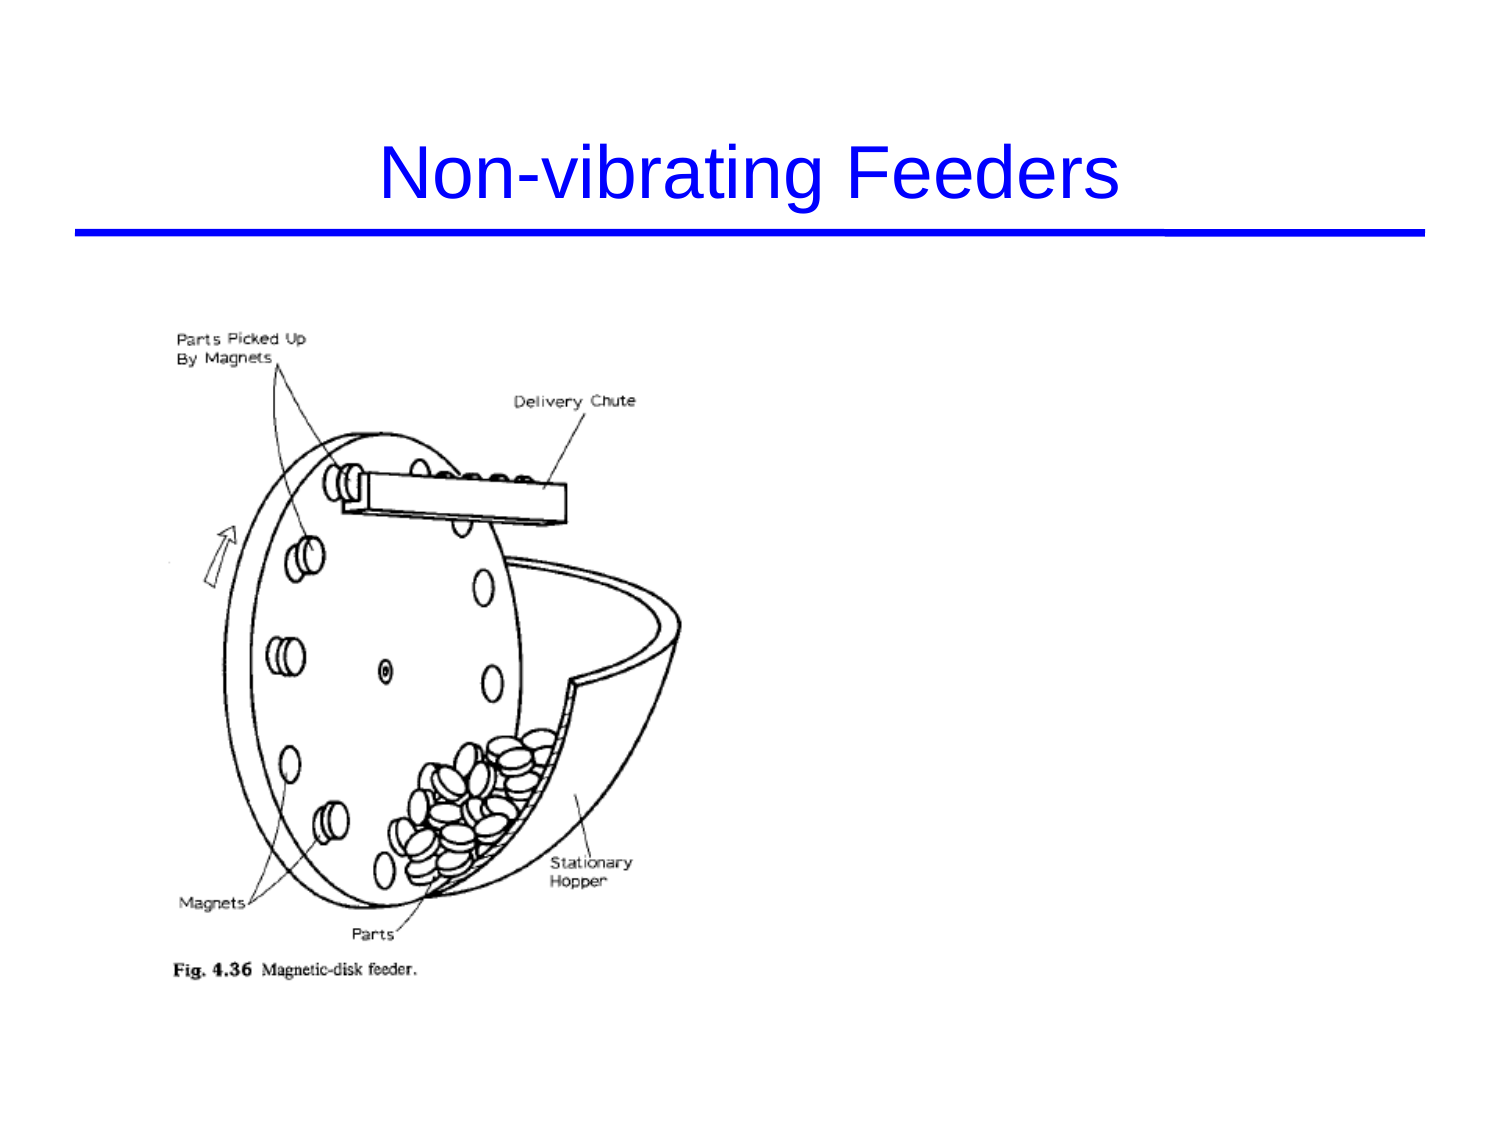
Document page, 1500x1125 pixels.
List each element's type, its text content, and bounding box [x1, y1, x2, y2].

picture [150, 324, 688, 985]
title Non-vibrating Feeders [112, 99, 1388, 238]
